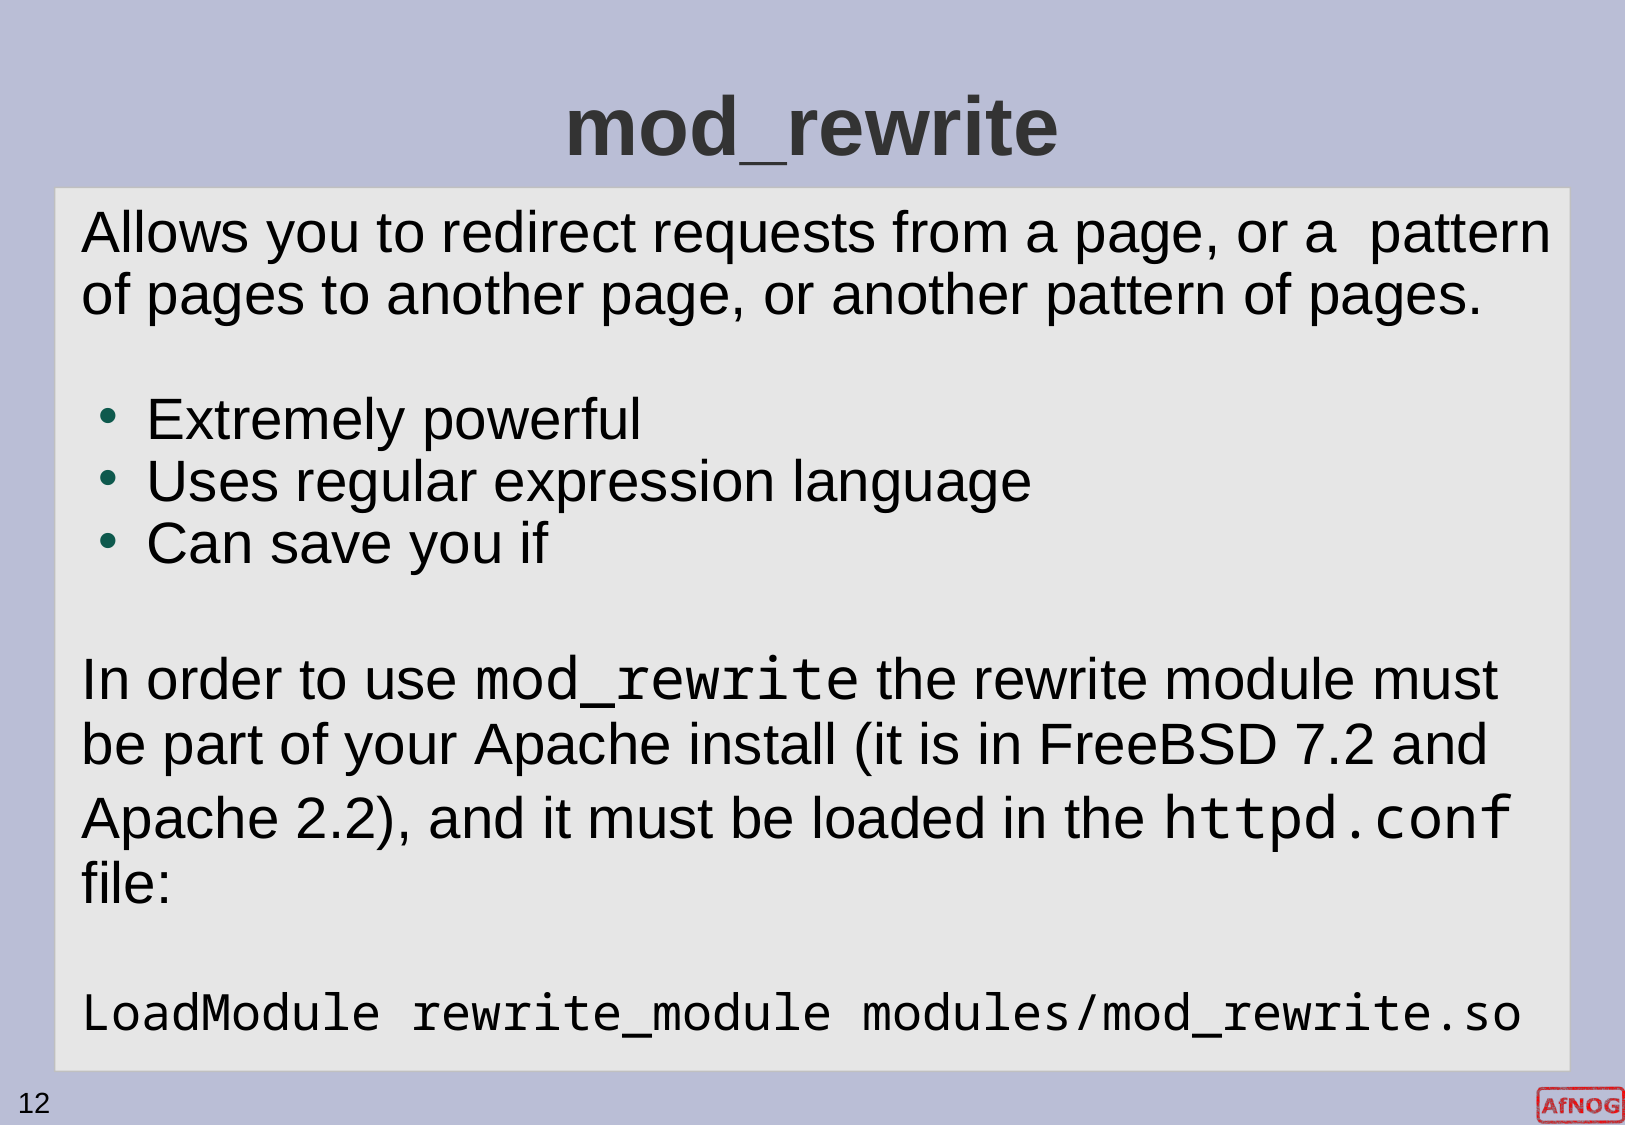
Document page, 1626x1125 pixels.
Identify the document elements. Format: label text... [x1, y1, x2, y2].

picture [1535, 1085, 1626, 1125]
list Allows you to redirect requests from a page, or a pattern of pages to another page, or another pattern of pages. Extremely powerful Uses regular expression language Can save you if In order to use mod_rewrite the rewrite module must be part of your Apache install (it is in FreeBSD 7.2 and Apache 2.2), and it must be loaded in the httpd.conf file: LoadModule rewrite_module modules/mod_rewrite.so [81, 202, 1560, 1052]
title mod_rewrite [54, 44, 1571, 215]
